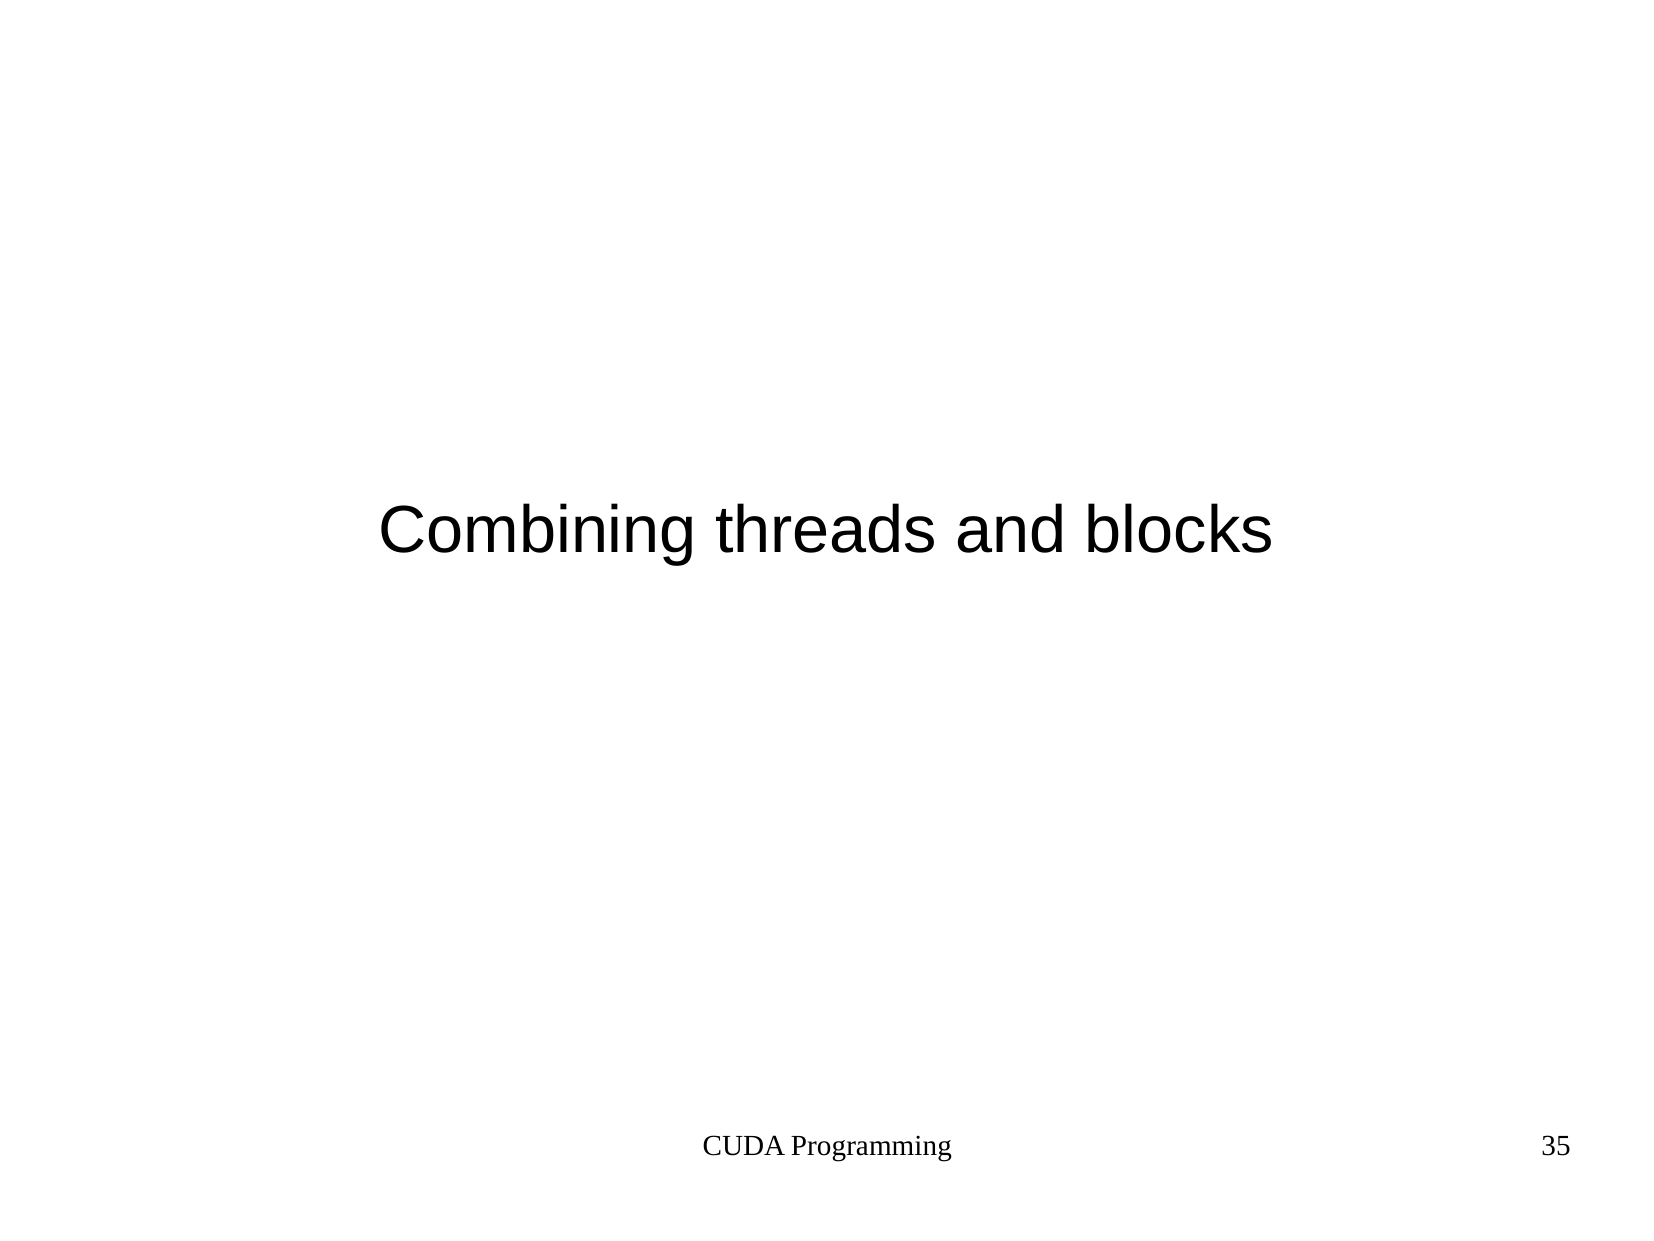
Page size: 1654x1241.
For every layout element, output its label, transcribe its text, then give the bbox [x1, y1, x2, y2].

subtitle Combining threads and blocks [82, 49, 1571, 1010]
